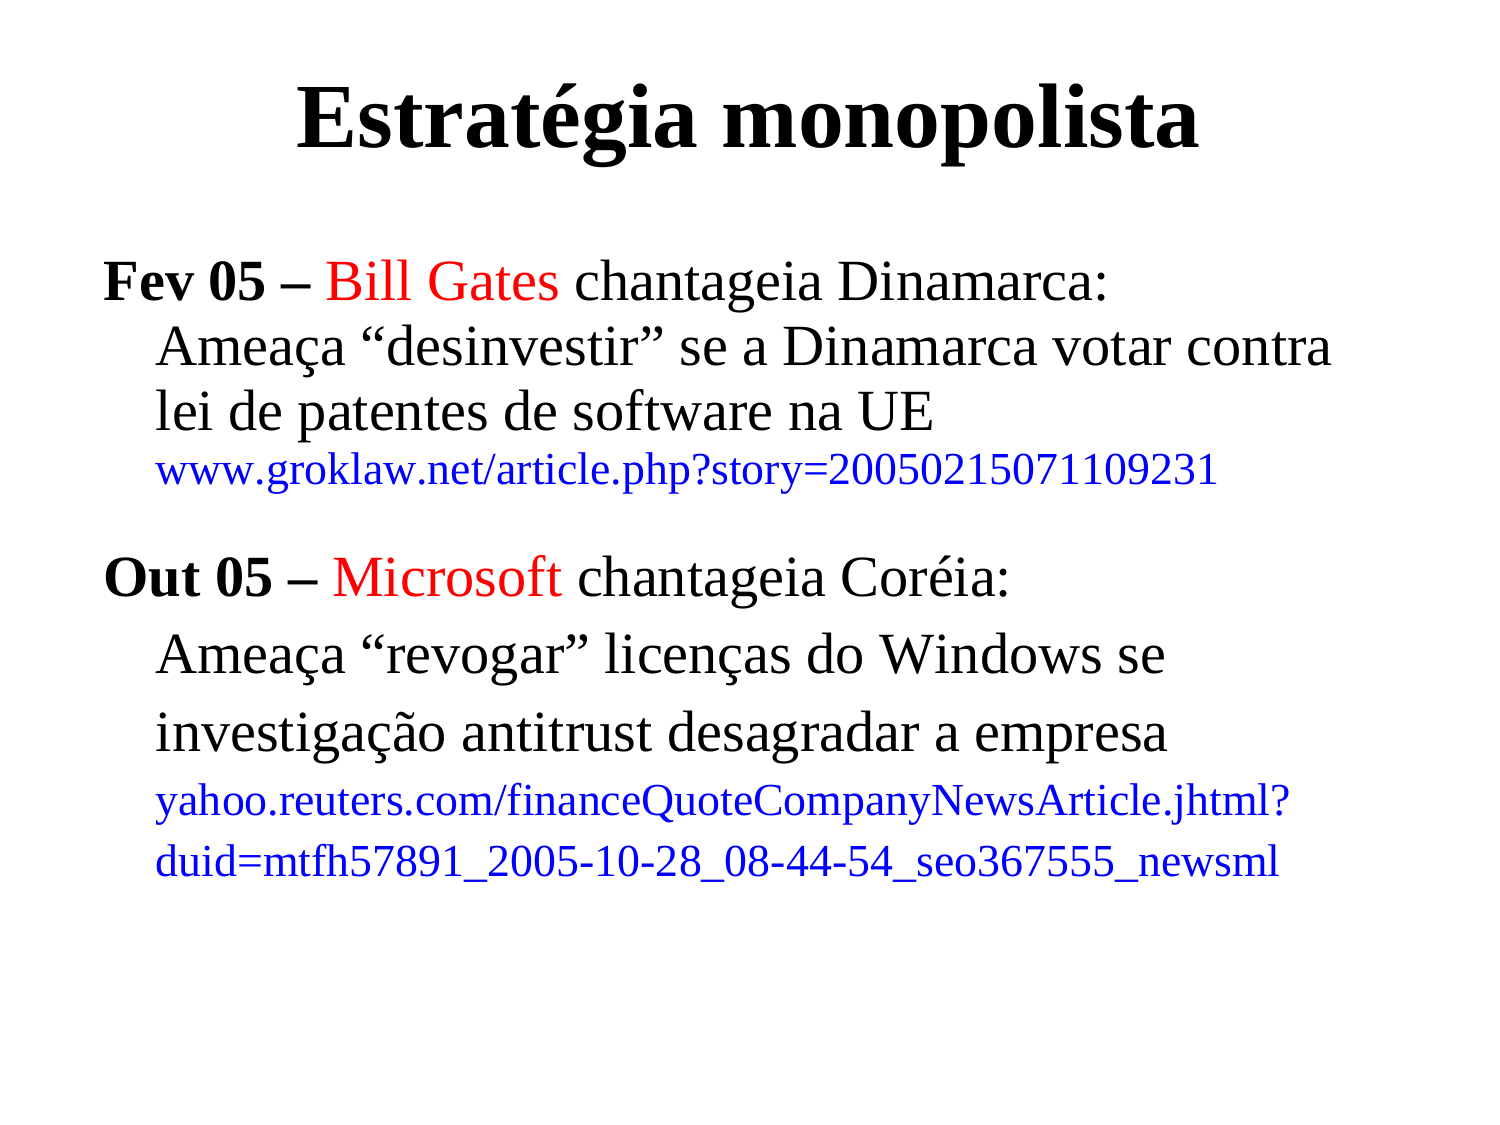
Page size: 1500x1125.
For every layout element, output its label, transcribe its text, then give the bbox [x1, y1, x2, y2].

text_box Estratégia monopolista [22, 19, 1477, 208]
text_box Fev 05 – Bill Gates chantageia Dinamarca: Ameaça “desinvestir” se a Dinamarca votar contra lei de patentes de software na UE www.groklaw.net/article.php?story=20050215071109231 Out 05 – Microsoft chantageia Coréia: Ameaça “revogar” licenças do Windows se investigação antitrust desagradar a empresa yahoo.reuters.com/financeQuoteCompanyNewsArticle.jhtml? duid=mtfh57891_2005-10-28_08-44-54_seo367555_newsml [100, 248, 1406, 945]
